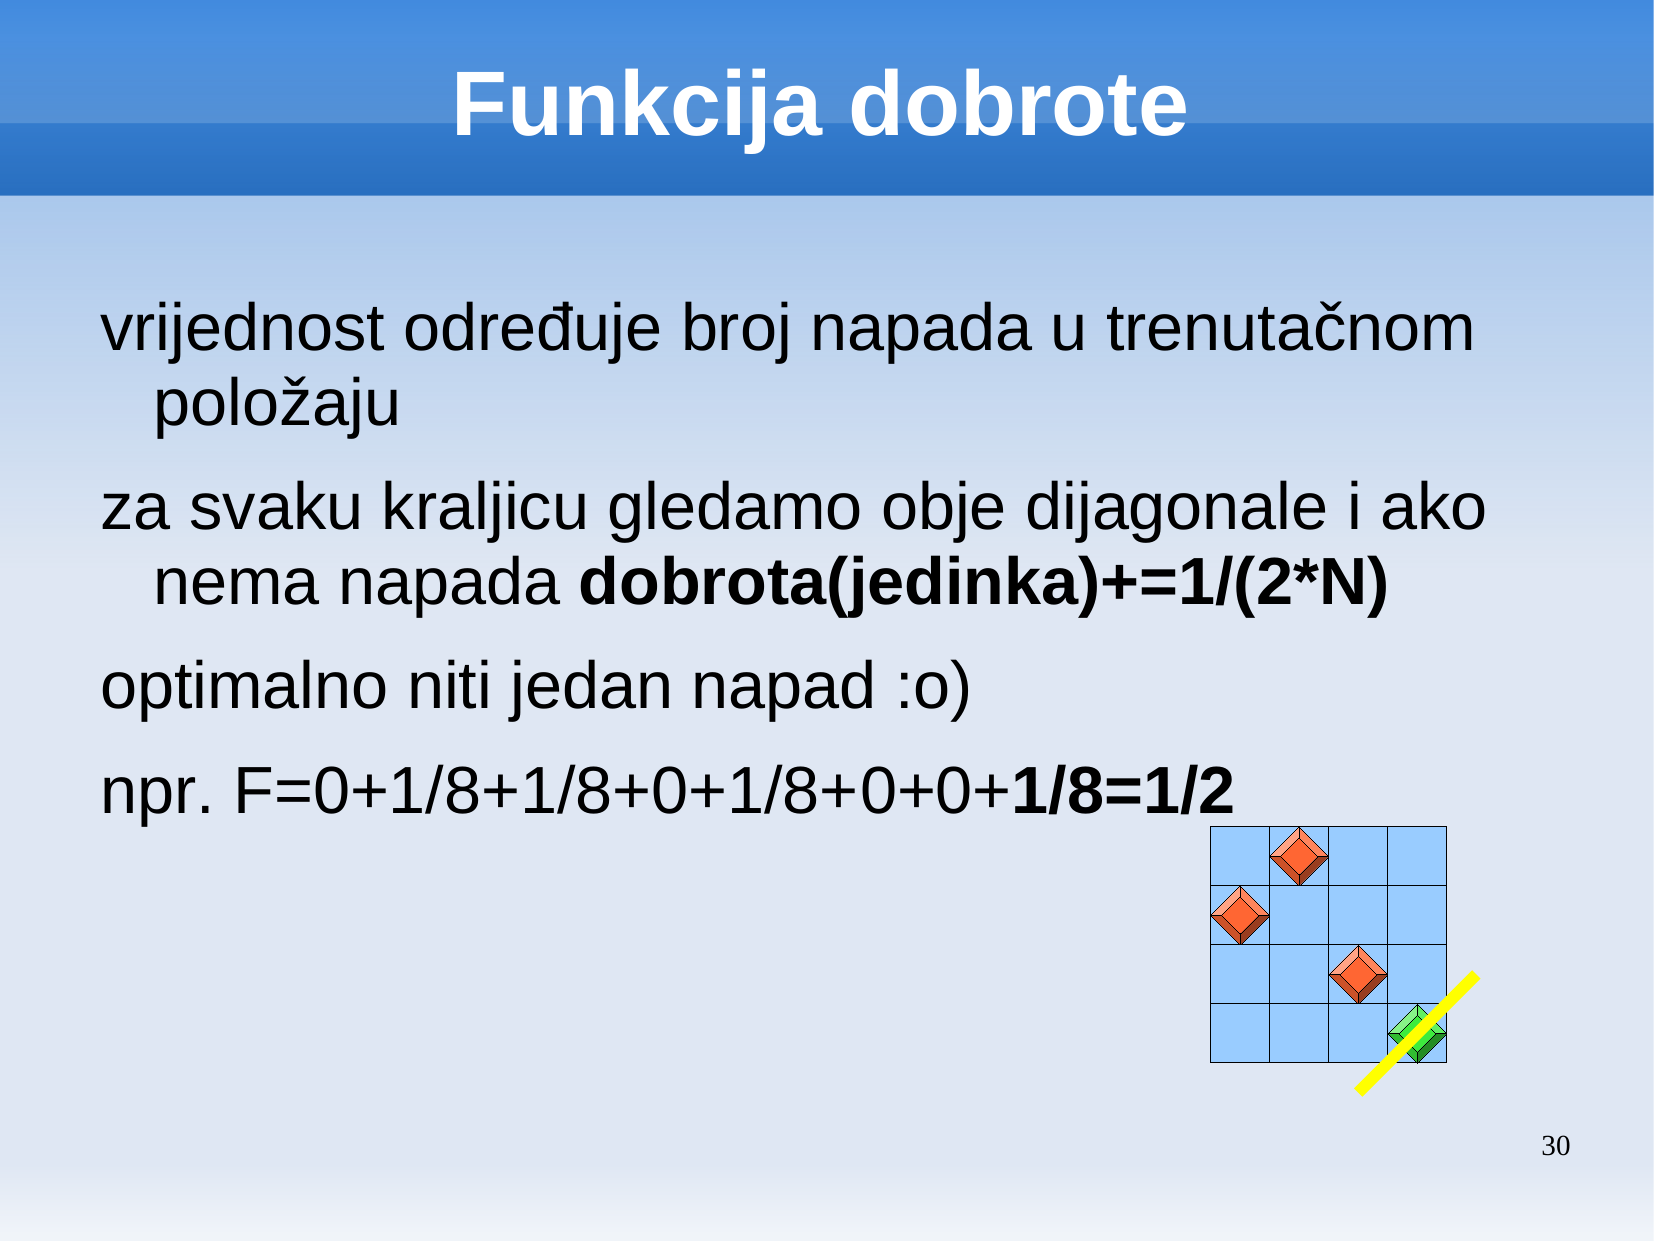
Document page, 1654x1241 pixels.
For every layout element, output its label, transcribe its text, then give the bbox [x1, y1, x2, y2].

text_box [1210, 1004, 1269, 1063]
text_box [1242, 886, 1269, 913]
text_box [1210, 826, 1387, 1003]
list vrijednost određuje broj napada u trenutačnom položaju za svaku kraljicu gledamo obje dijagonale i ako nema napada dobrota(jedinka)+=1/(2*N) optimalno niti jedan napad :o) npr. F=0+1/8+1/8+0+1/8+0+0+1/8=1/2 [82, 290, 1571, 1094]
text_box [1210, 886, 1238, 914]
text_box [1270, 826, 1298, 854]
text_box [1438, 1014, 1447, 1032]
text_box [1329, 945, 1447, 1063]
text_box [1329, 945, 1357, 973]
text_box [1329, 886, 1387, 944]
text_box 1 [1328, 944, 1359, 975]
title Funkcija dobrote [76, 7, 1565, 200]
picture [0, 0, 1654, 1241]
text_box [1388, 886, 1447, 944]
text_box [1388, 1004, 1416, 1032]
text_box 1 [1210, 885, 1241, 916]
text_box [1398, 1030, 1447, 1064]
text_box [1270, 1004, 1328, 1063]
text_box [1300, 826, 1328, 854]
text_box [1388, 826, 1447, 885]
text_box [1419, 1004, 1437, 1013]
text_box 1 [1387, 1003, 1418, 1034]
text_box [1388, 1016, 1421, 1053]
text_box [1270, 945, 1328, 1003]
text_box [1360, 945, 1387, 972]
text_box [1210, 826, 1269, 885]
text_box 1 [1269, 826, 1300, 857]
